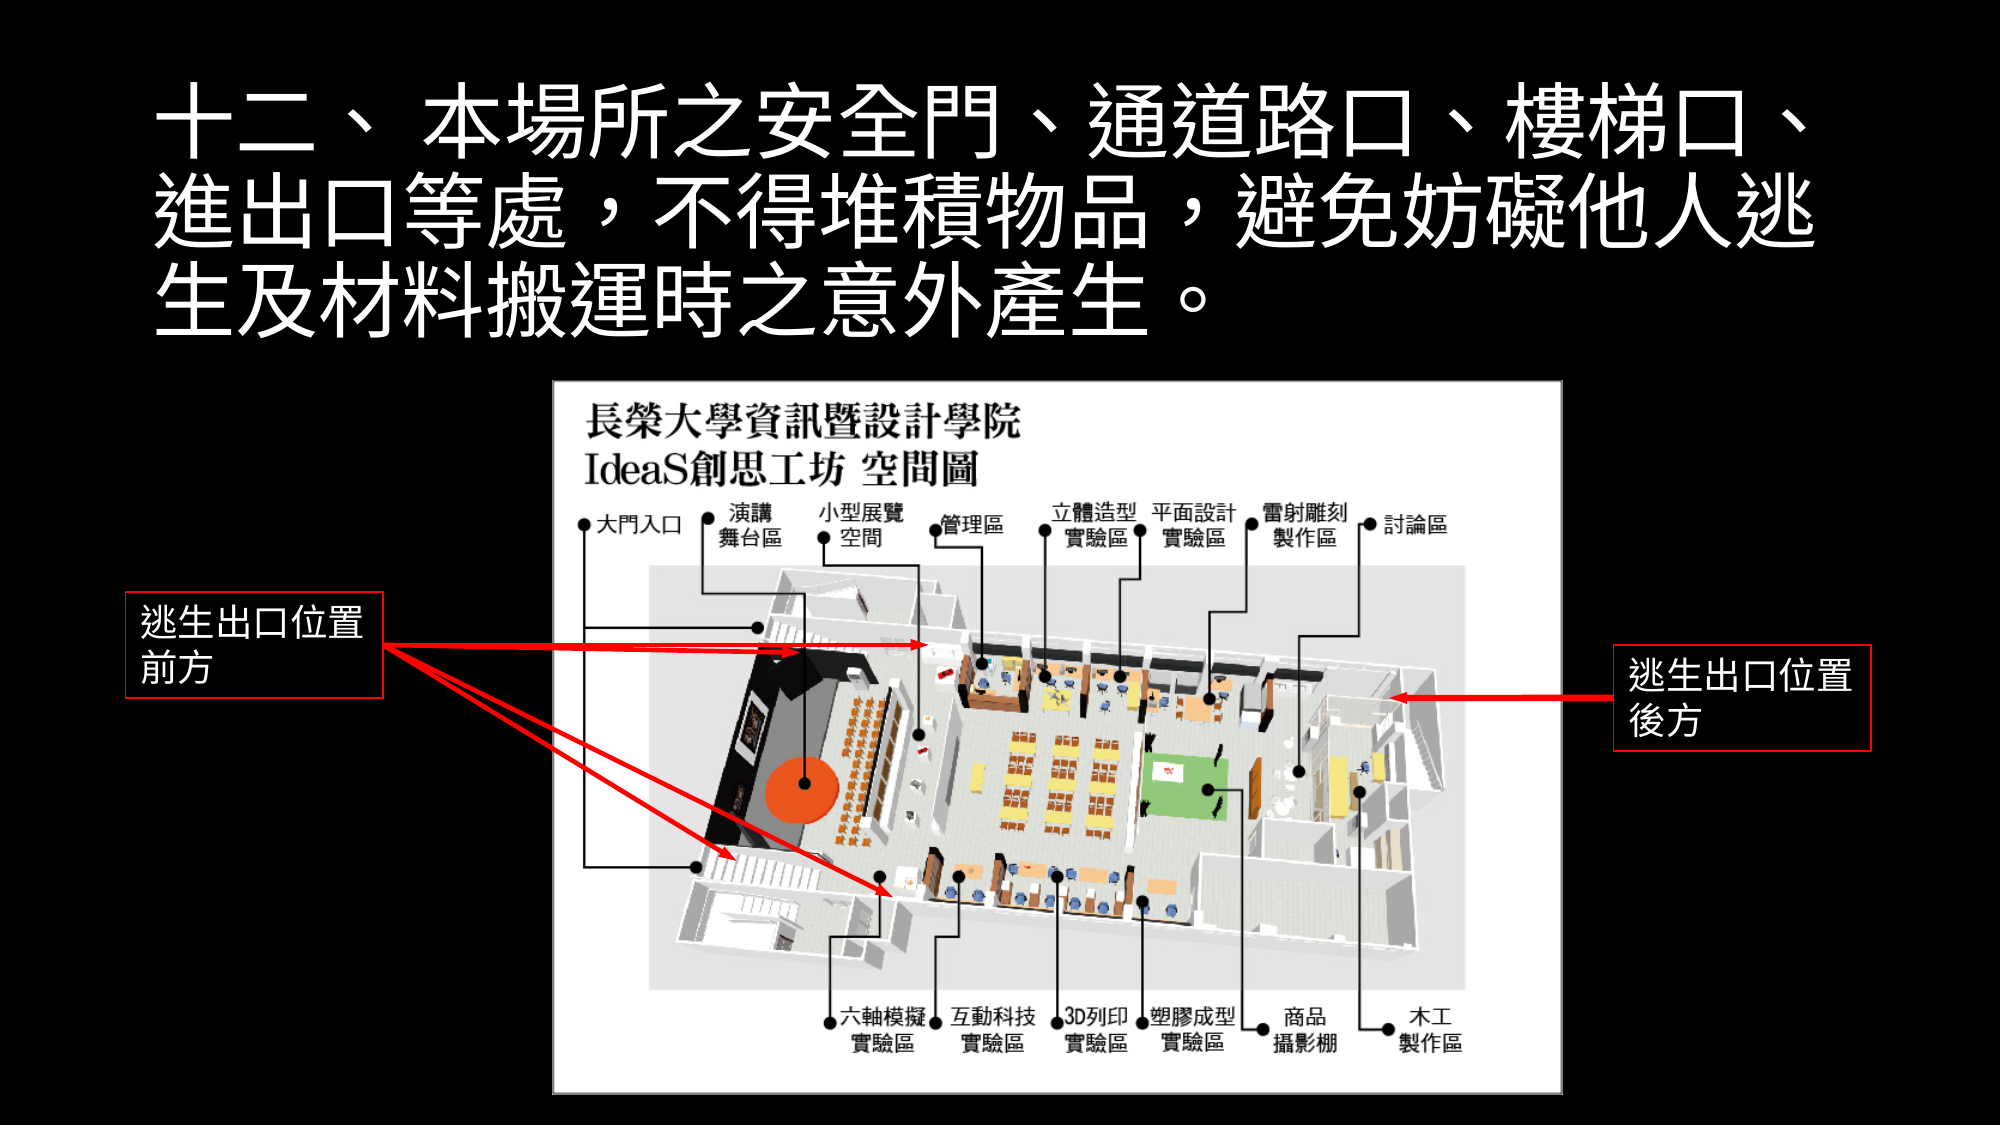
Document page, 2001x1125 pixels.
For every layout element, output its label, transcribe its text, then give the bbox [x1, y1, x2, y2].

picture [552, 380, 1563, 1095]
title 十二、 本場所之安全門、通道路口、樓梯口、進出口等處，不得堆積物品，避免妨礙他人逃生及材料搬運時之意外產生。 [137, 59, 1863, 471]
text_box 逃生出口位置 後方 [1613, 644, 1871, 751]
text_box 逃生出口位置 前方 [125, 591, 383, 698]
